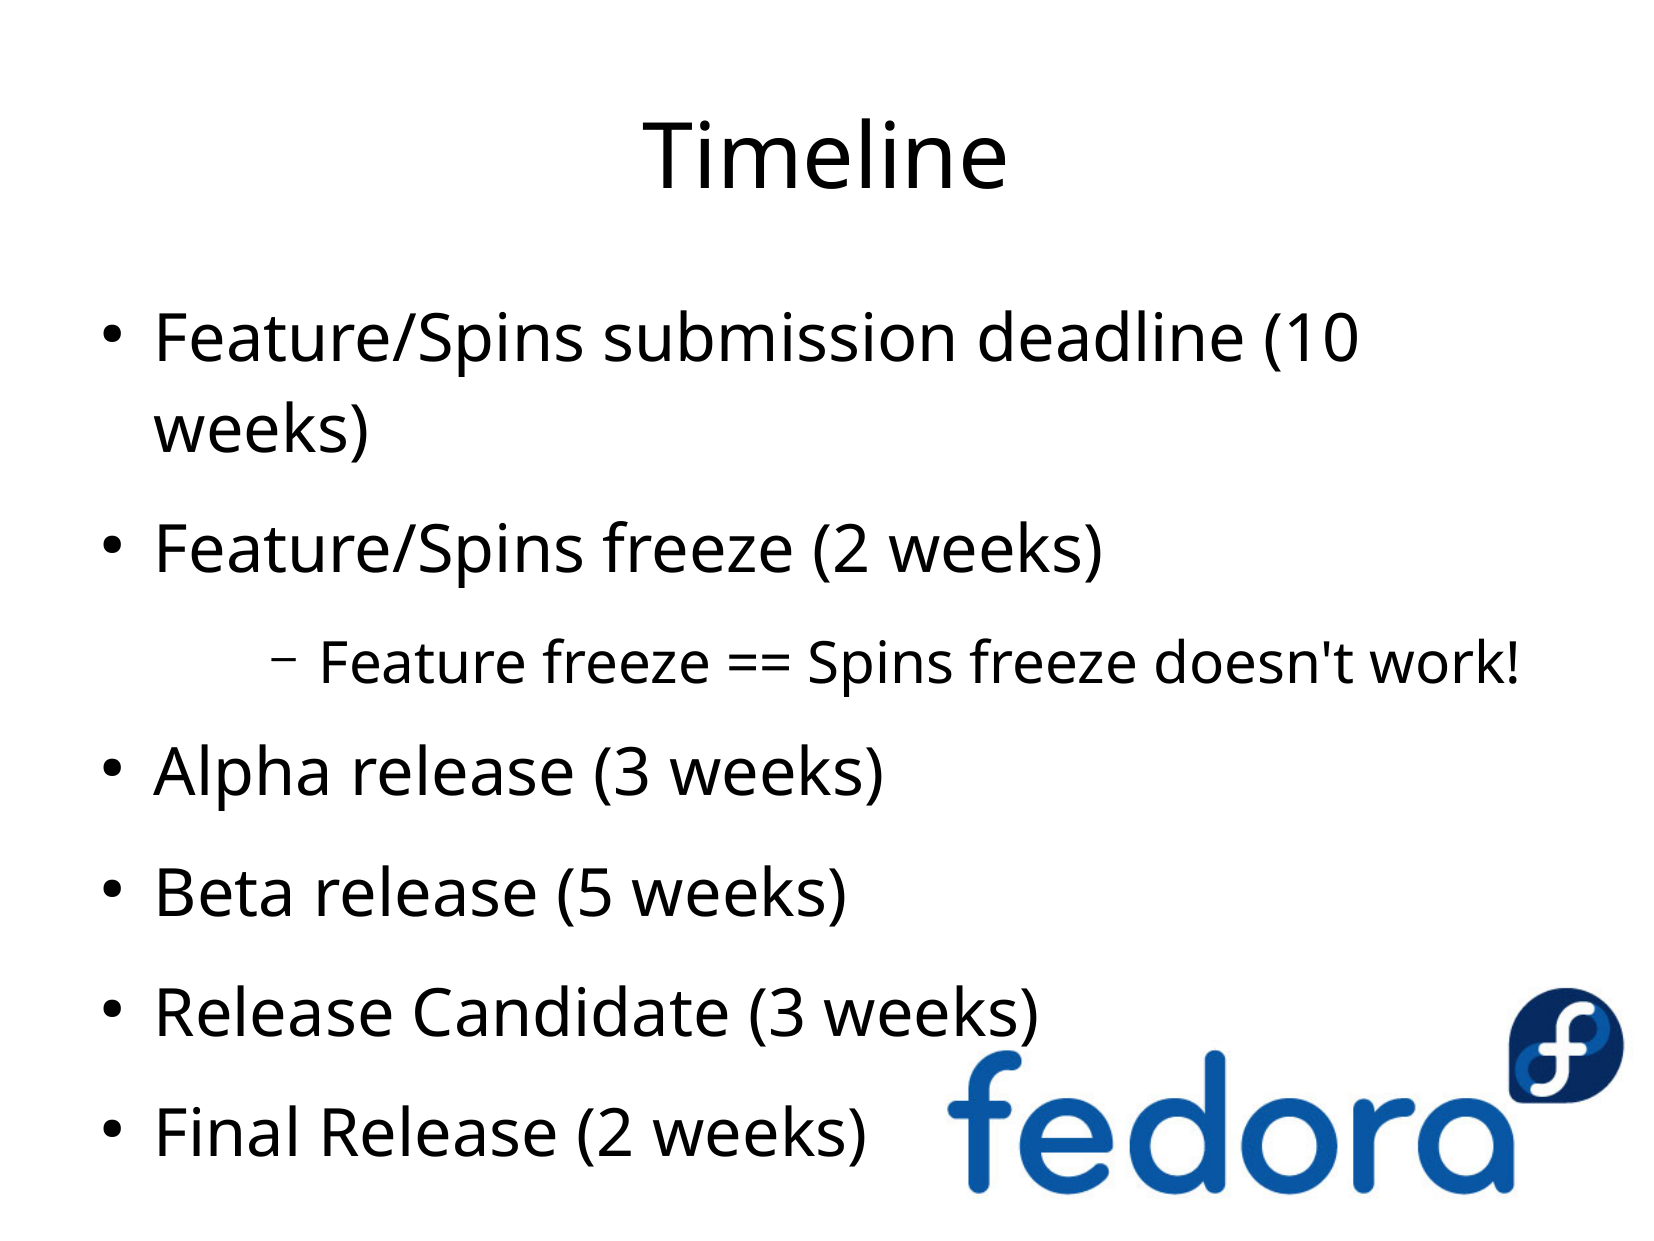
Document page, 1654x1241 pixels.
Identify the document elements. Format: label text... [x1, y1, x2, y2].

title Timeline [82, 49, 1571, 257]
list Feature/Spins submission deadline (10 weeks) Feature/Spins freeze (2 weeks) Feature freeze == Spins freeze doesn't work! Alpha release (3 weeks) Beta release (5 weeks) Release Candidate (3 weeks) Final Release (2 weeks) [82, 290, 1571, 1109]
picture [925, 967, 1639, 1223]
